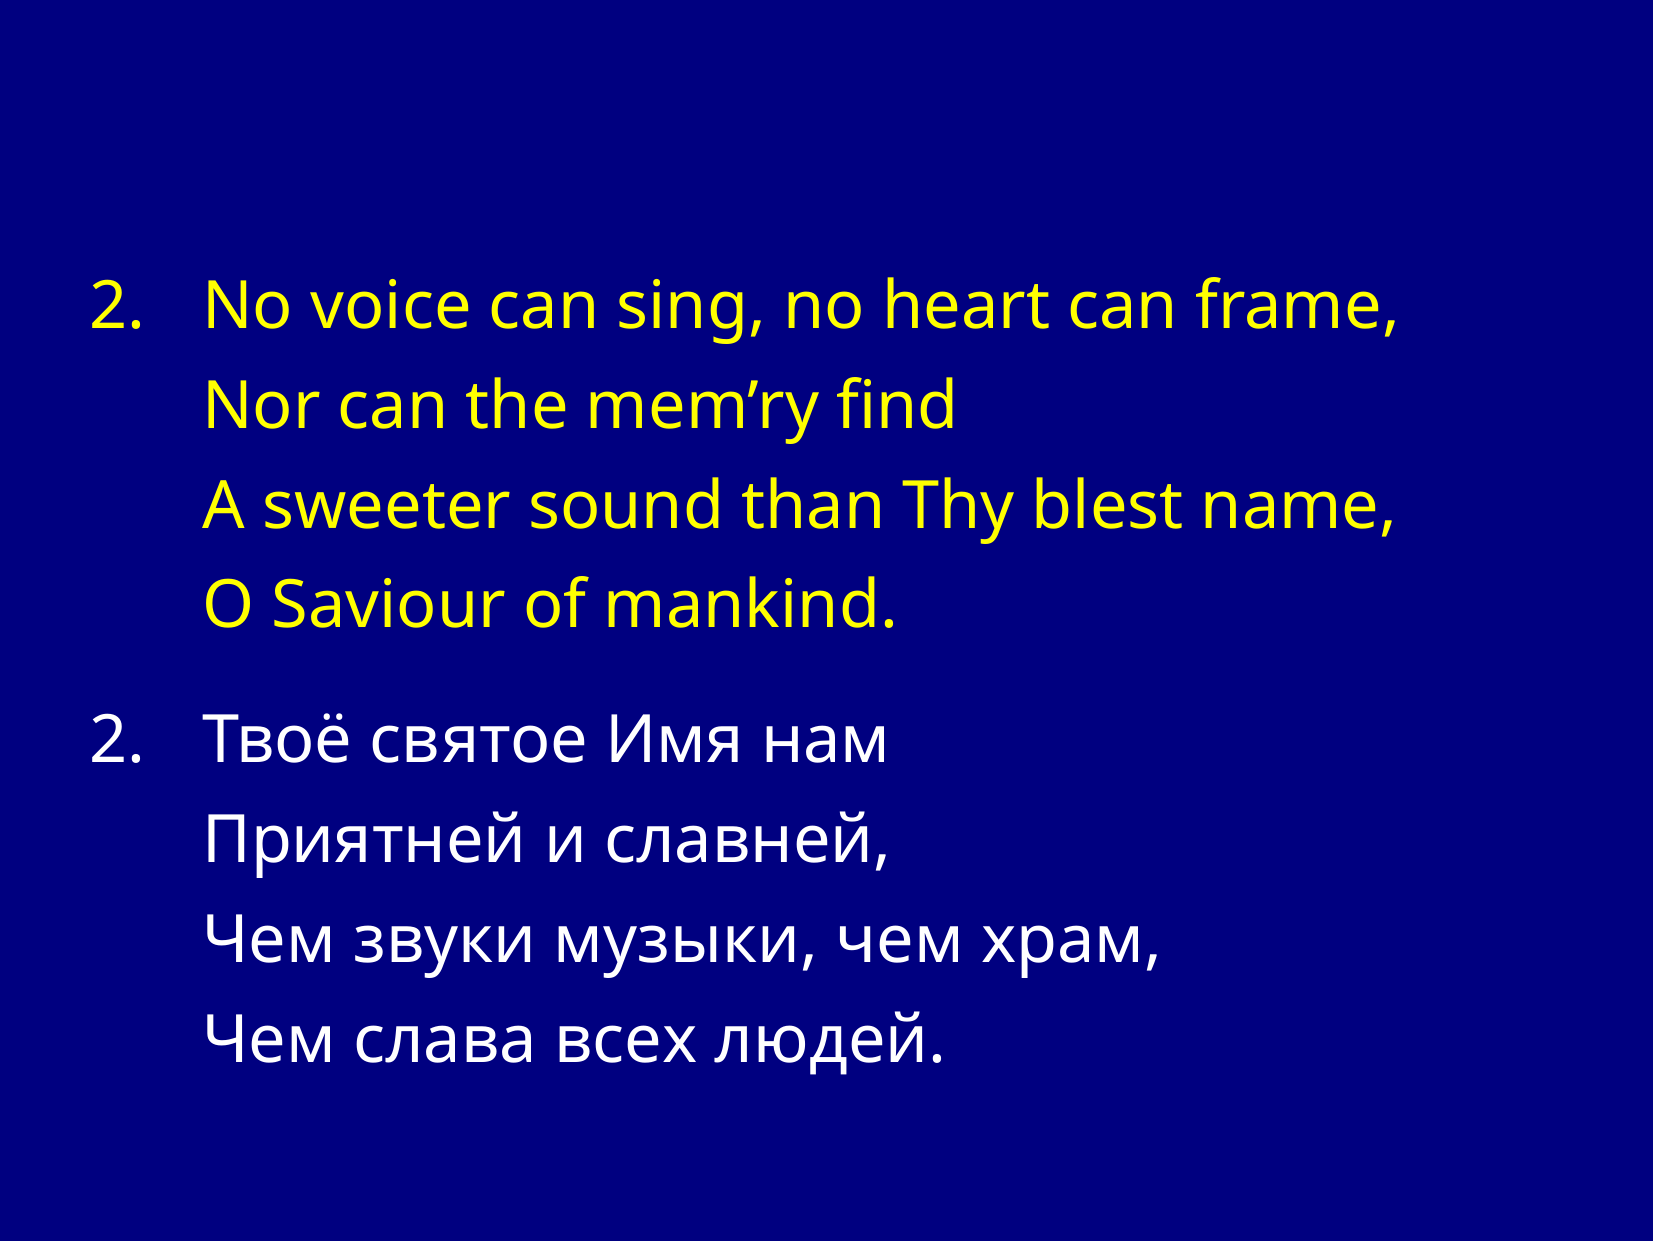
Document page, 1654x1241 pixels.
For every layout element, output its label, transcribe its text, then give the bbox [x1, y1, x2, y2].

text_box 2. Твоё святое Имя нам Приятней и славней, Чем звуки музыки, чем храм, Чем слава всех людей. [75, 675, 1576, 1163]
text_box 2. No voice can sing, no heart can frame, Nor can the mem’ry find A sweeter sound than Thy blest name, O Saviour of mankind. [75, 150, 1576, 638]
